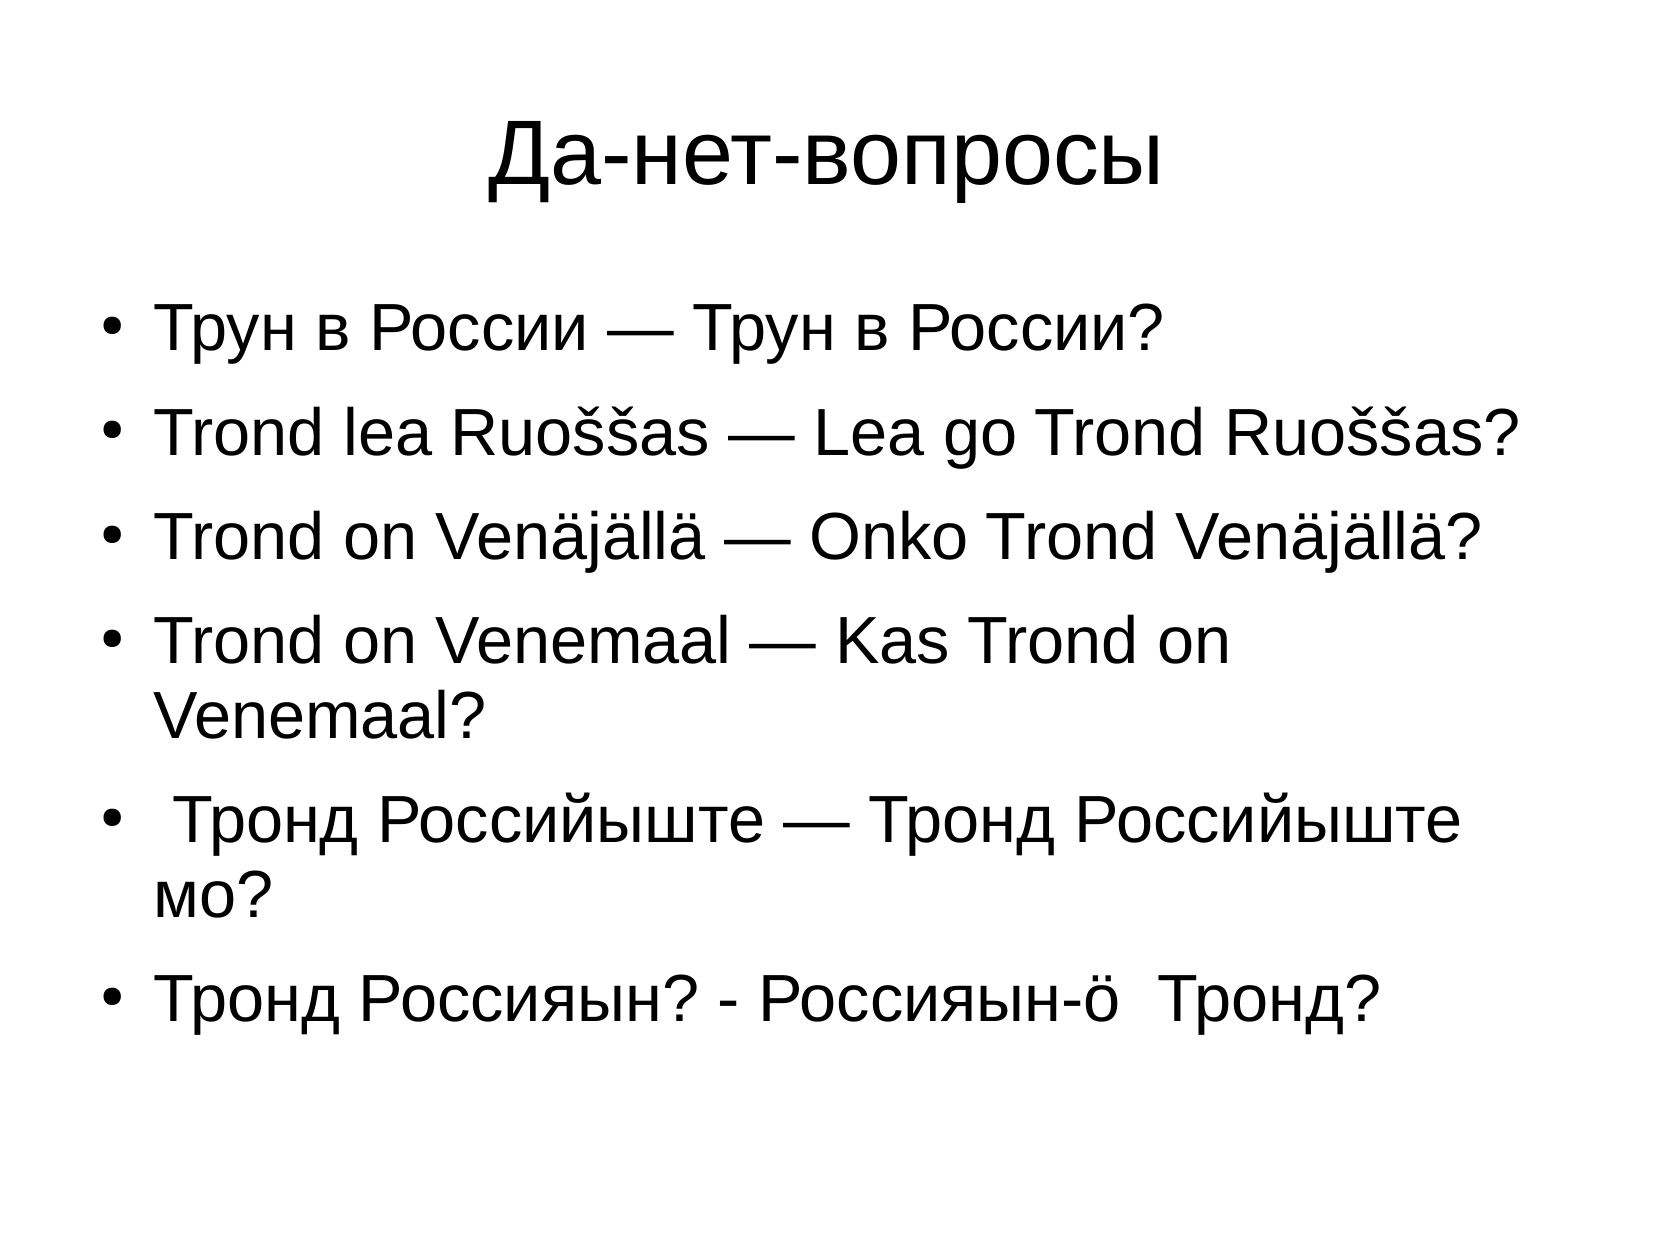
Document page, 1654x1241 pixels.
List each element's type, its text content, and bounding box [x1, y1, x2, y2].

title Да-нет-вопросы [82, 49, 1571, 257]
list Трун в России — Трун в России? Trond lea Ruoššas — Lea go Trond Ruoššas? Trond on Venäjällä — Onko Trond Venäjällä? Trond on Venemaal — Kas Trond on Venemaal? Тронд Российыште — Тронд Российыште мо? Тронд Россияын? - Россияын-ӧ Тронд? [82, 290, 1571, 1109]
